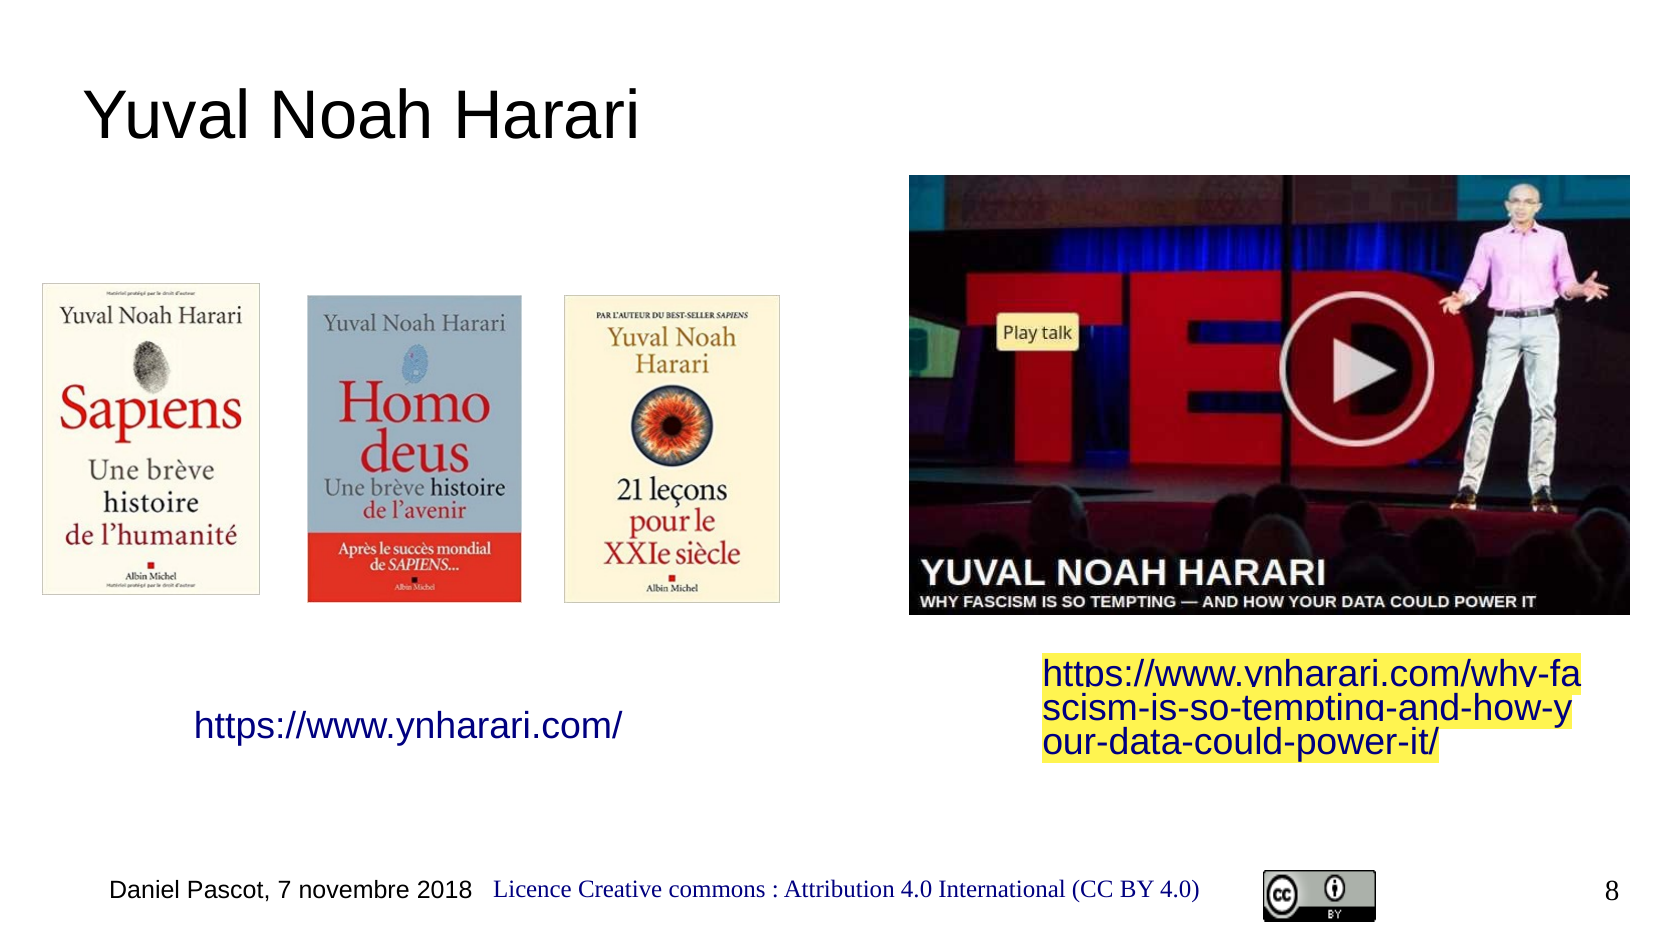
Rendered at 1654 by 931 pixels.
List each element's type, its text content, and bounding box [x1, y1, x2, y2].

picture [1469, 208, 1492, 213]
text_box https://www.ynharari.com/ [179, 696, 638, 754]
text_box https://www.ynharari.com/why-fascism-is-so-tempting-and-how-your-data-could-power-it/ [1027, 645, 1607, 745]
picture [1263, 870, 1376, 922]
title Yuval Noah Harari [82, 37, 1571, 193]
picture [564, 295, 780, 603]
picture [42, 283, 260, 595]
picture [307, 295, 522, 603]
picture [909, 175, 1630, 615]
